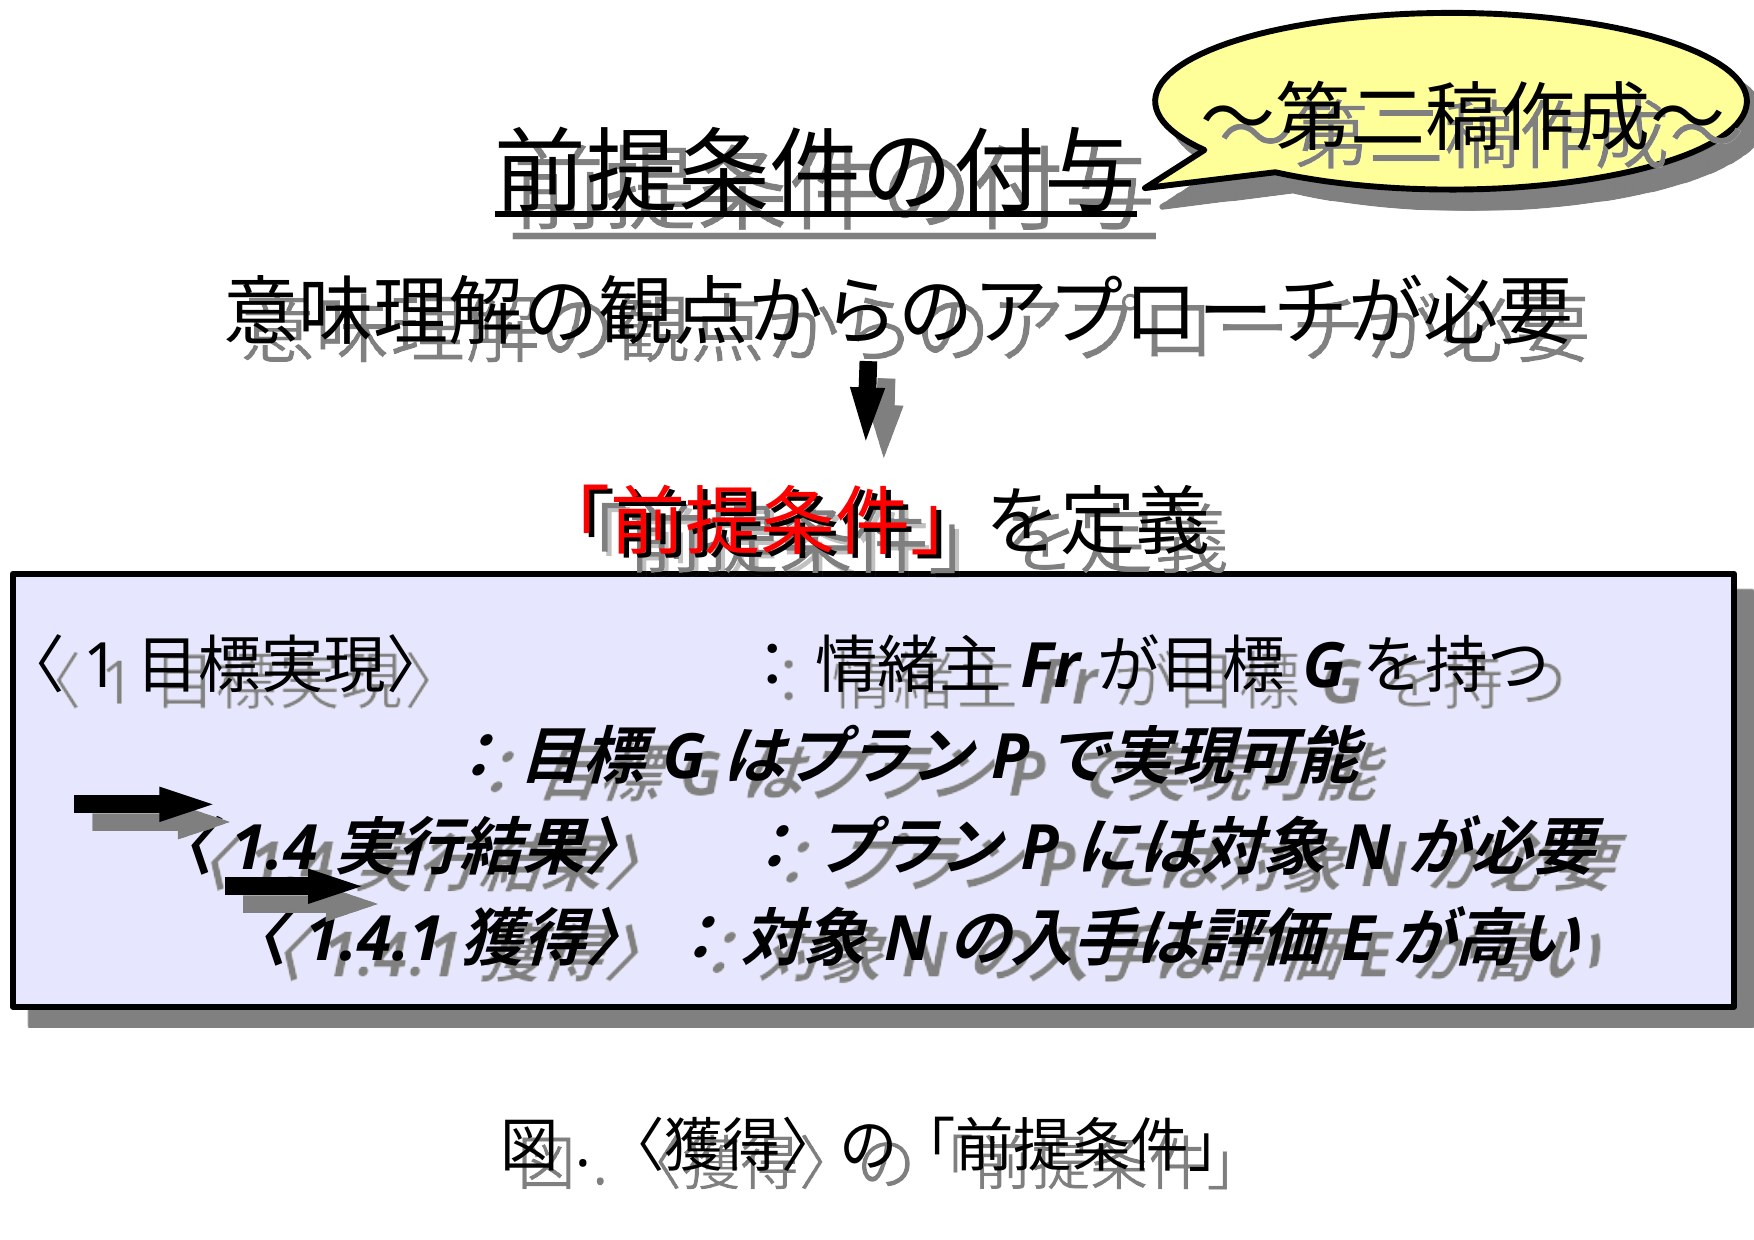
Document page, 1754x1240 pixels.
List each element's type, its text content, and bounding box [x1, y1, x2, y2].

text_box [1144, 154, 1197, 189]
text_box [1200, 12, 1702, 54]
text_box 前提条件の付与 [491, 94, 1141, 211]
text_box 「前提条件」を定義 [532, 458, 1214, 555]
text_box [1155, 55, 1197, 147]
text_box 〈1目標実現〉 ： 情緒主Frが目標Gを持つ ： 目標GはプランPで実現可能 〈1.4実行結果〉 ： プランPには対象Nが必要 〈1.4.1獲得〉 ： 対象Nの入手は評価Eが高い [0, 612, 1754, 1240]
text_box [12, 573, 1735, 612]
text_box [1729, 71, 1747, 132]
text_box 〜第二稿作成〜 [1197, 54, 1729, 190]
text_box 意味理解の観点からのアプローチが必要 [220, 248, 1577, 345]
text_box 図.〈獲得〉の「前提条件」 [496, 1096, 1260, 1173]
